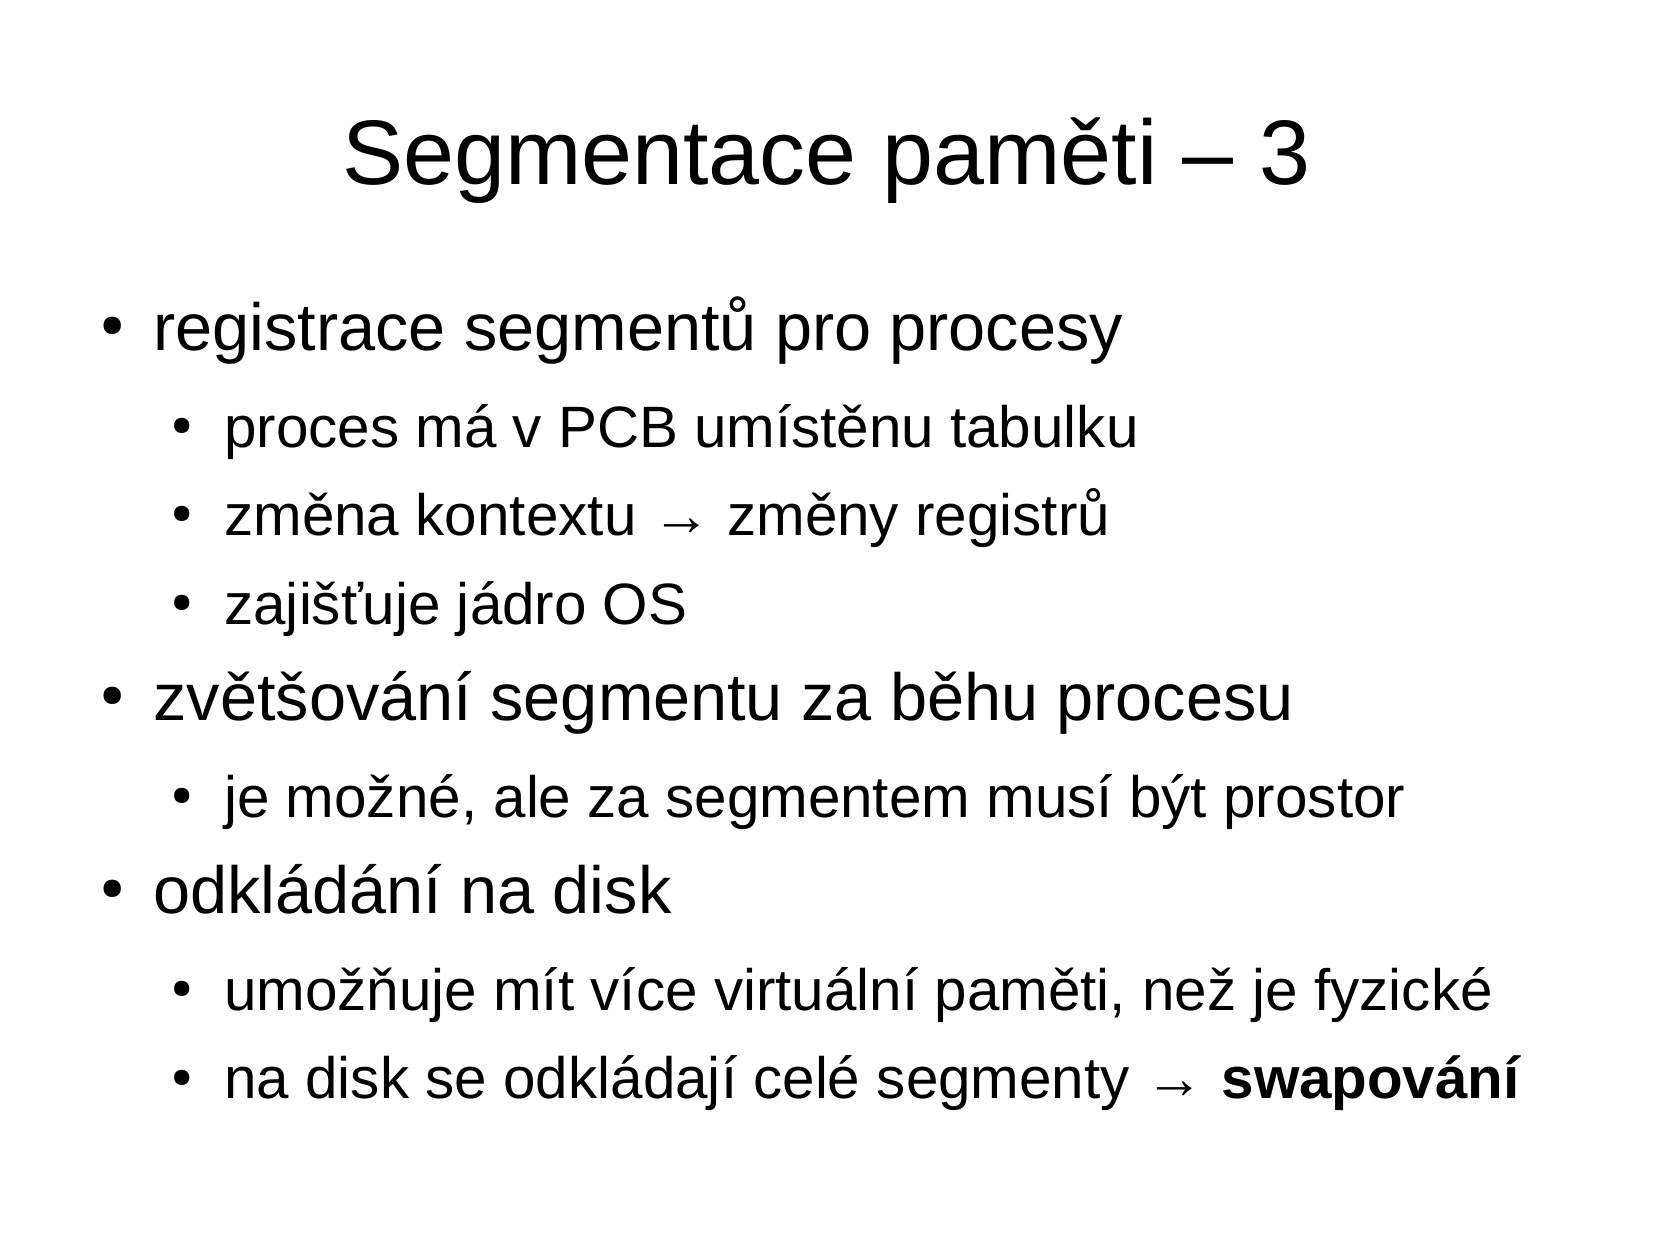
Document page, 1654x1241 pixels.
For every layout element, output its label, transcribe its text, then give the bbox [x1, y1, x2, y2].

title Segmentace paměti – 3 [82, 56, 1571, 250]
list registrace segmentů pro procesy proces má v PCB umístěnu tabulku změna kontextu → změny registrů zajišťuje jádro OS zvětšování segmentu za běhu procesu je možné, ale za segmentem musí být prostor odkládání na disk umožňuje mít více virtuální paměti, než je fyzické na disk se odkládají celé segmenty → swapování [82, 290, 1571, 1112]
